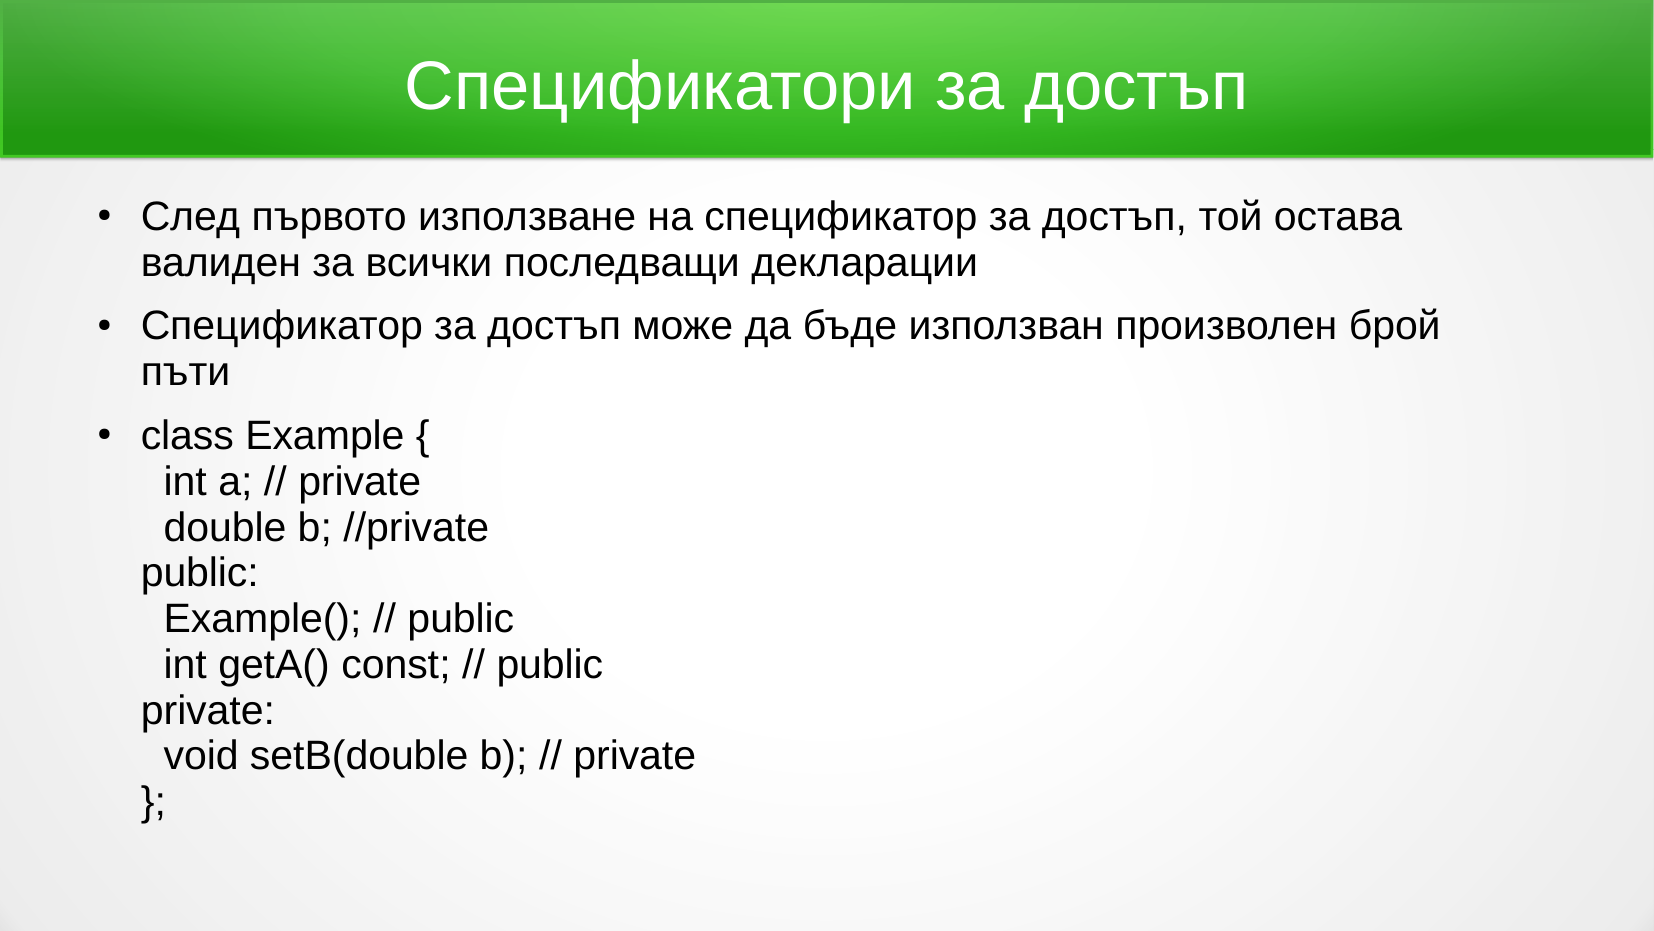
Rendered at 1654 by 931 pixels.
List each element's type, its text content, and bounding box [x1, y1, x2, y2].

list След първото използване на спецификатор за достъп, той остава валиден за всички последващи декларации Спецификатор за достъп може да бъде използван произволен брой пъти class Example { int a; // private double b; //private public: Example(); // public int getA() const; // public private: void setB(double b); // private }; [82, 193, 1538, 827]
title Спецификатори за достъп [82, 37, 1571, 135]
